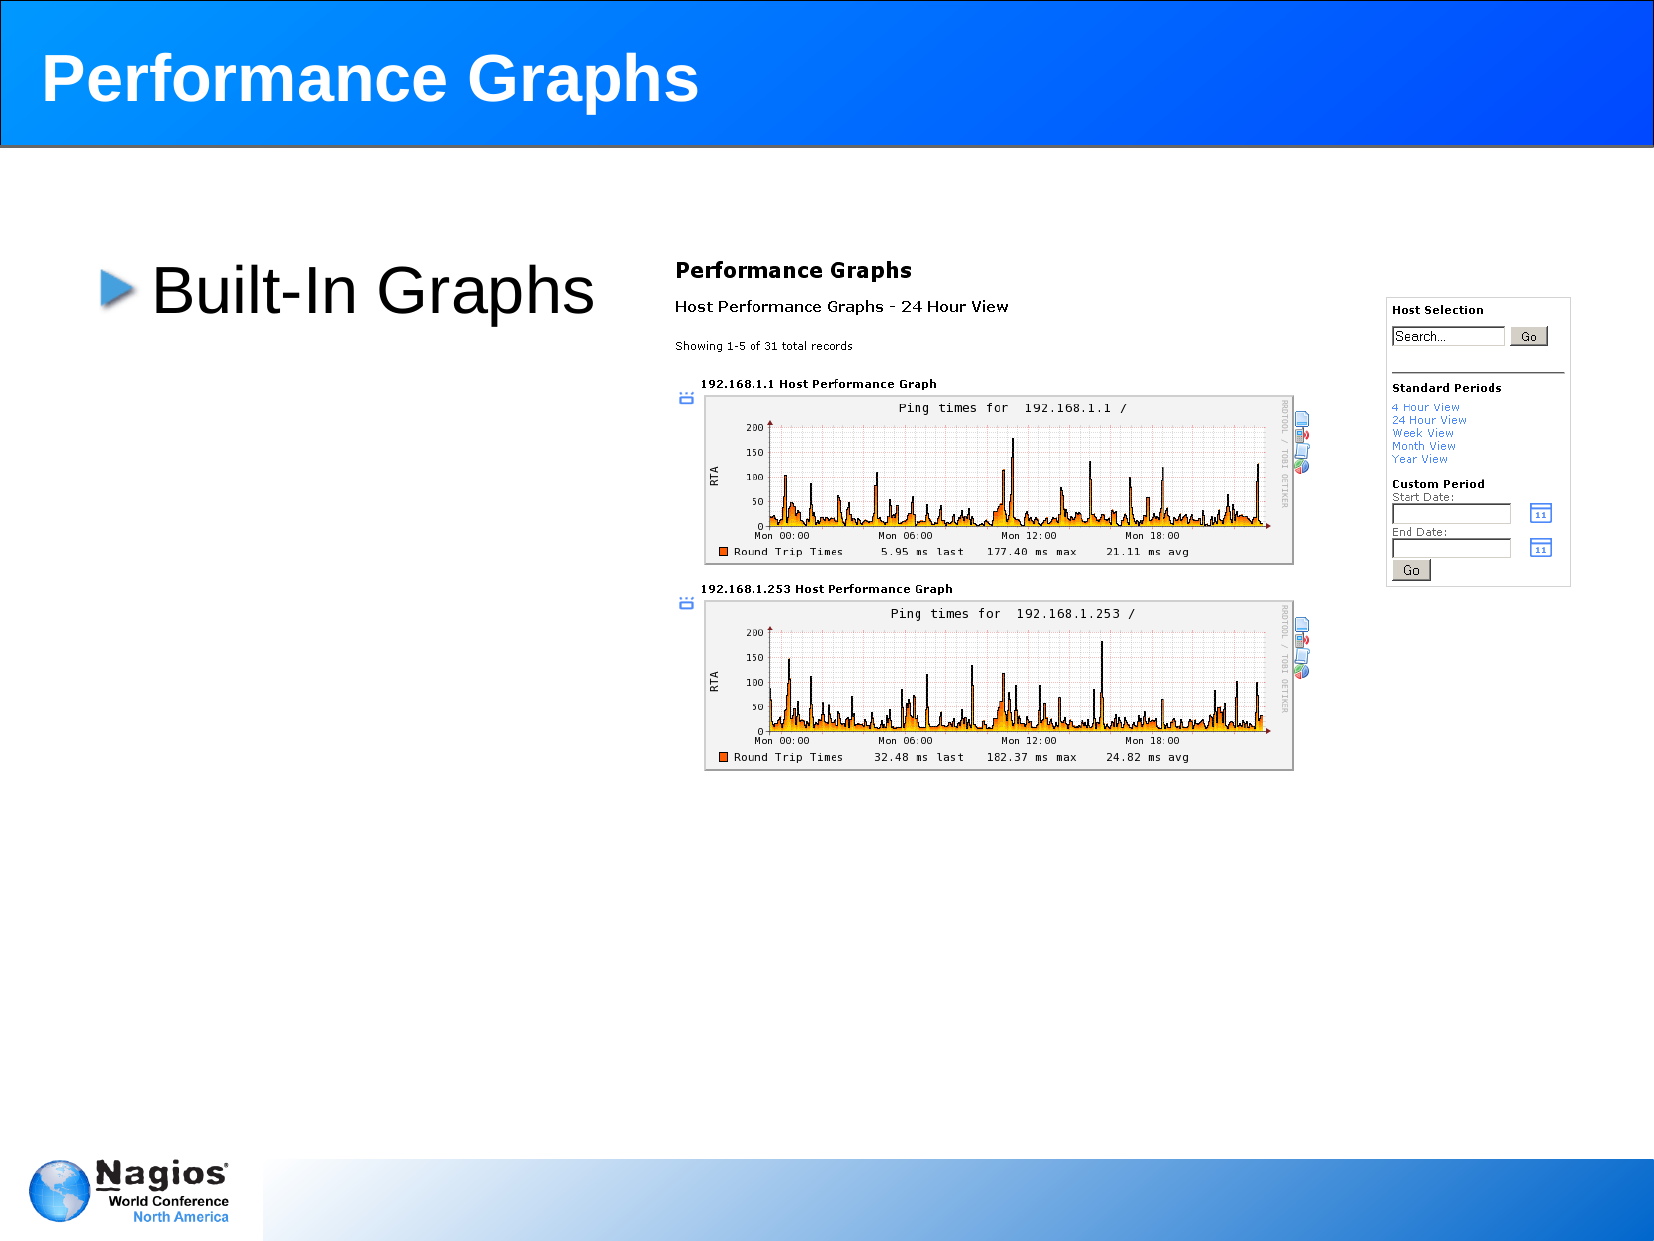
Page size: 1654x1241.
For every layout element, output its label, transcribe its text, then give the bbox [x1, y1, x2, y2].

list Built-In Graphs [80, 253, 1569, 1058]
title Performance Graphs [41, 36, 1248, 120]
picture [672, 255, 1573, 780]
picture [29, 1159, 229, 1235]
